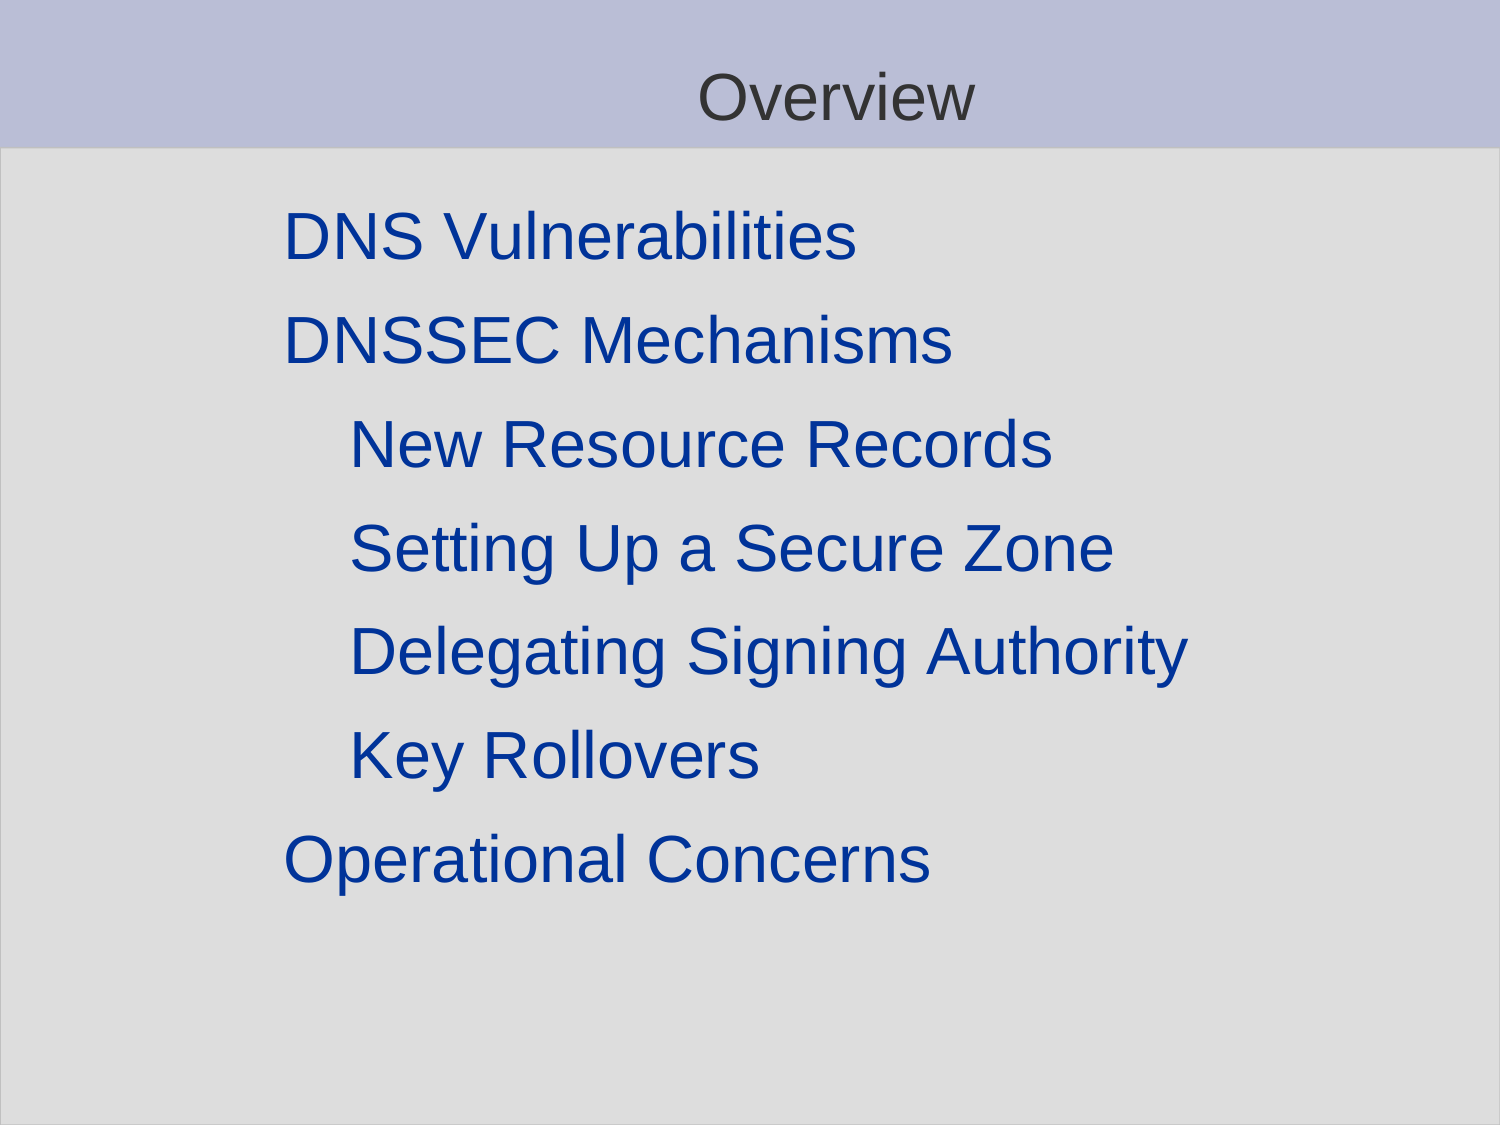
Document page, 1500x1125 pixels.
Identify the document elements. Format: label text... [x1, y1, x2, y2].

text_box DNS Vulnerabilities DNSSEC Mechanisms New Resource Records Setting Up a Secure Zone Delegating Signing Authority Key Rollovers Operational Concerns [269, 191, 1290, 1014]
title Overview [196, 52, 1477, 157]
